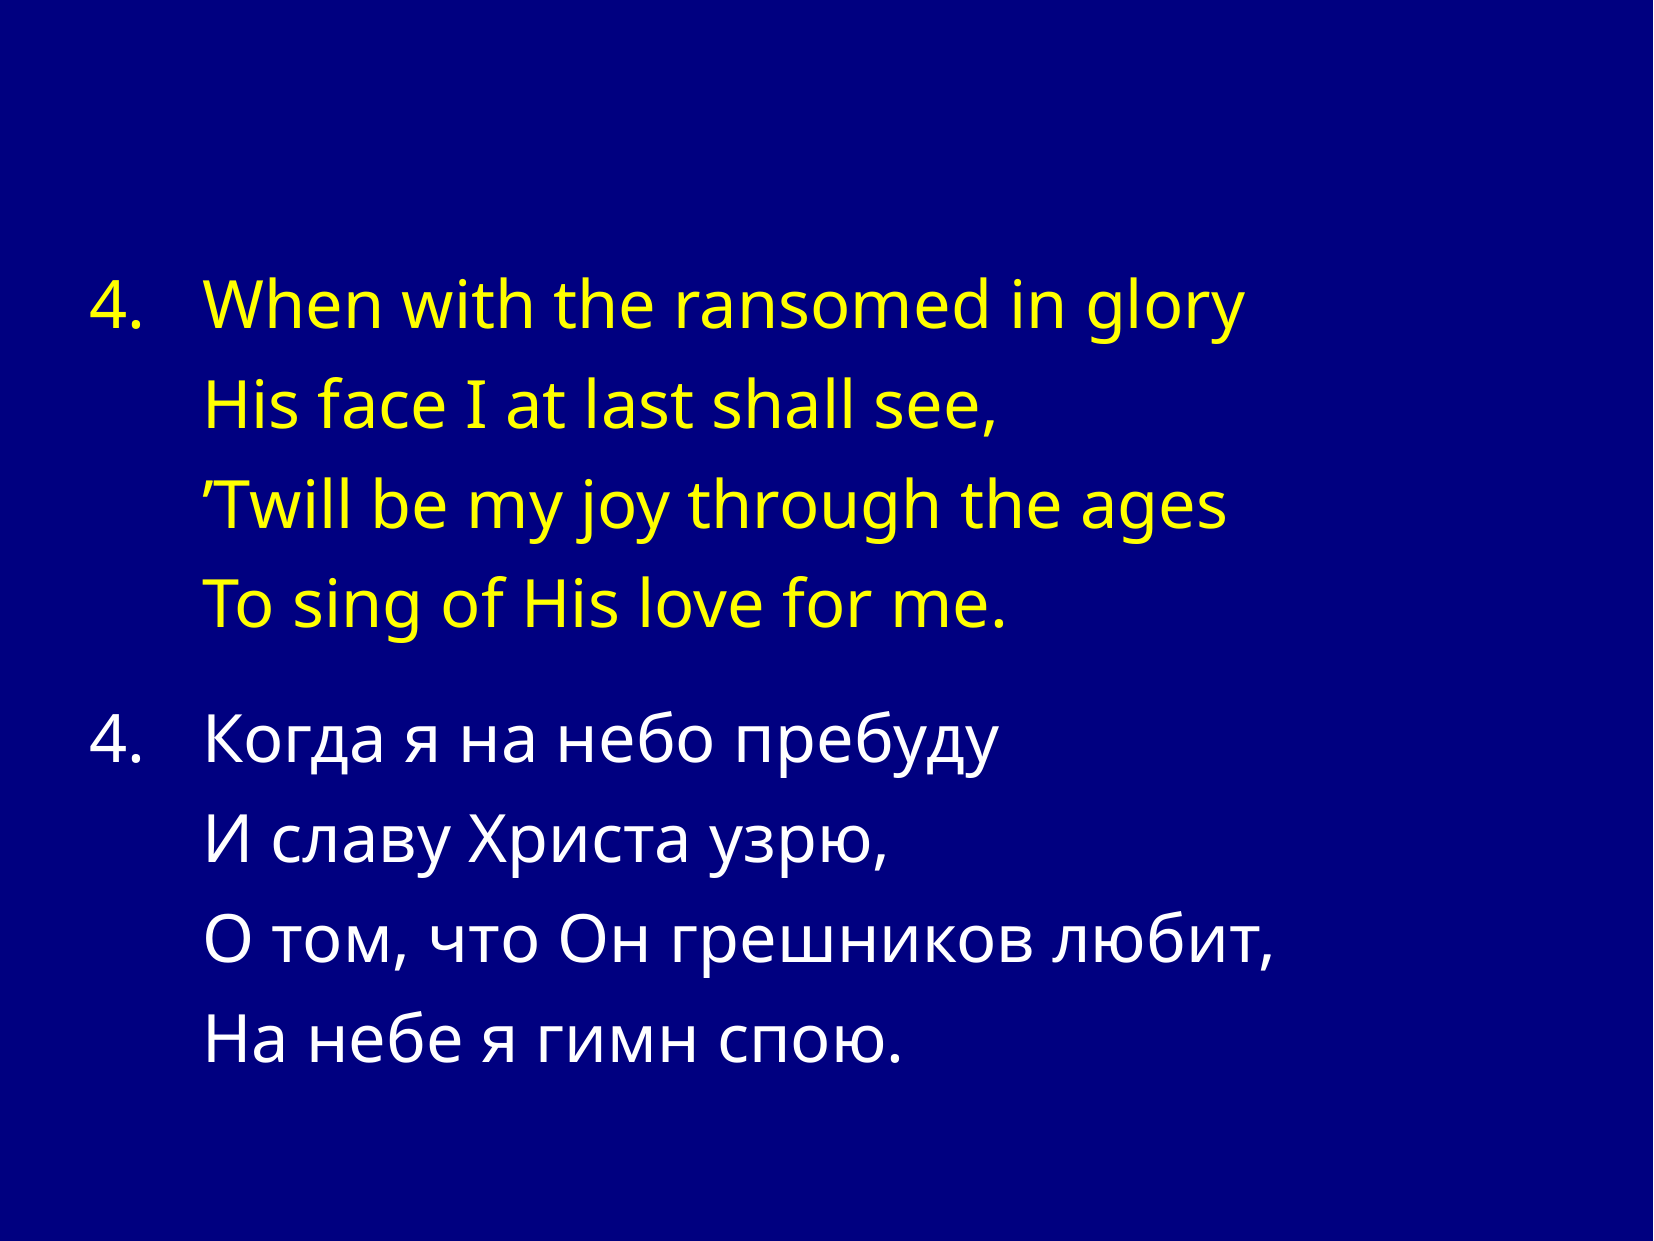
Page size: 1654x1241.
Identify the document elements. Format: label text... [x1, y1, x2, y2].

text_box 4. When with the ransomed in glory His face I at last shall see, ’Twill be my joy through the ages To sing of His love for me. [75, 150, 1576, 638]
text_box 4. Когда я на небо пребуду И славу Христа узрю, О том, что Он грешников любит, На небе я гимн спою. [75, 675, 1576, 1163]
